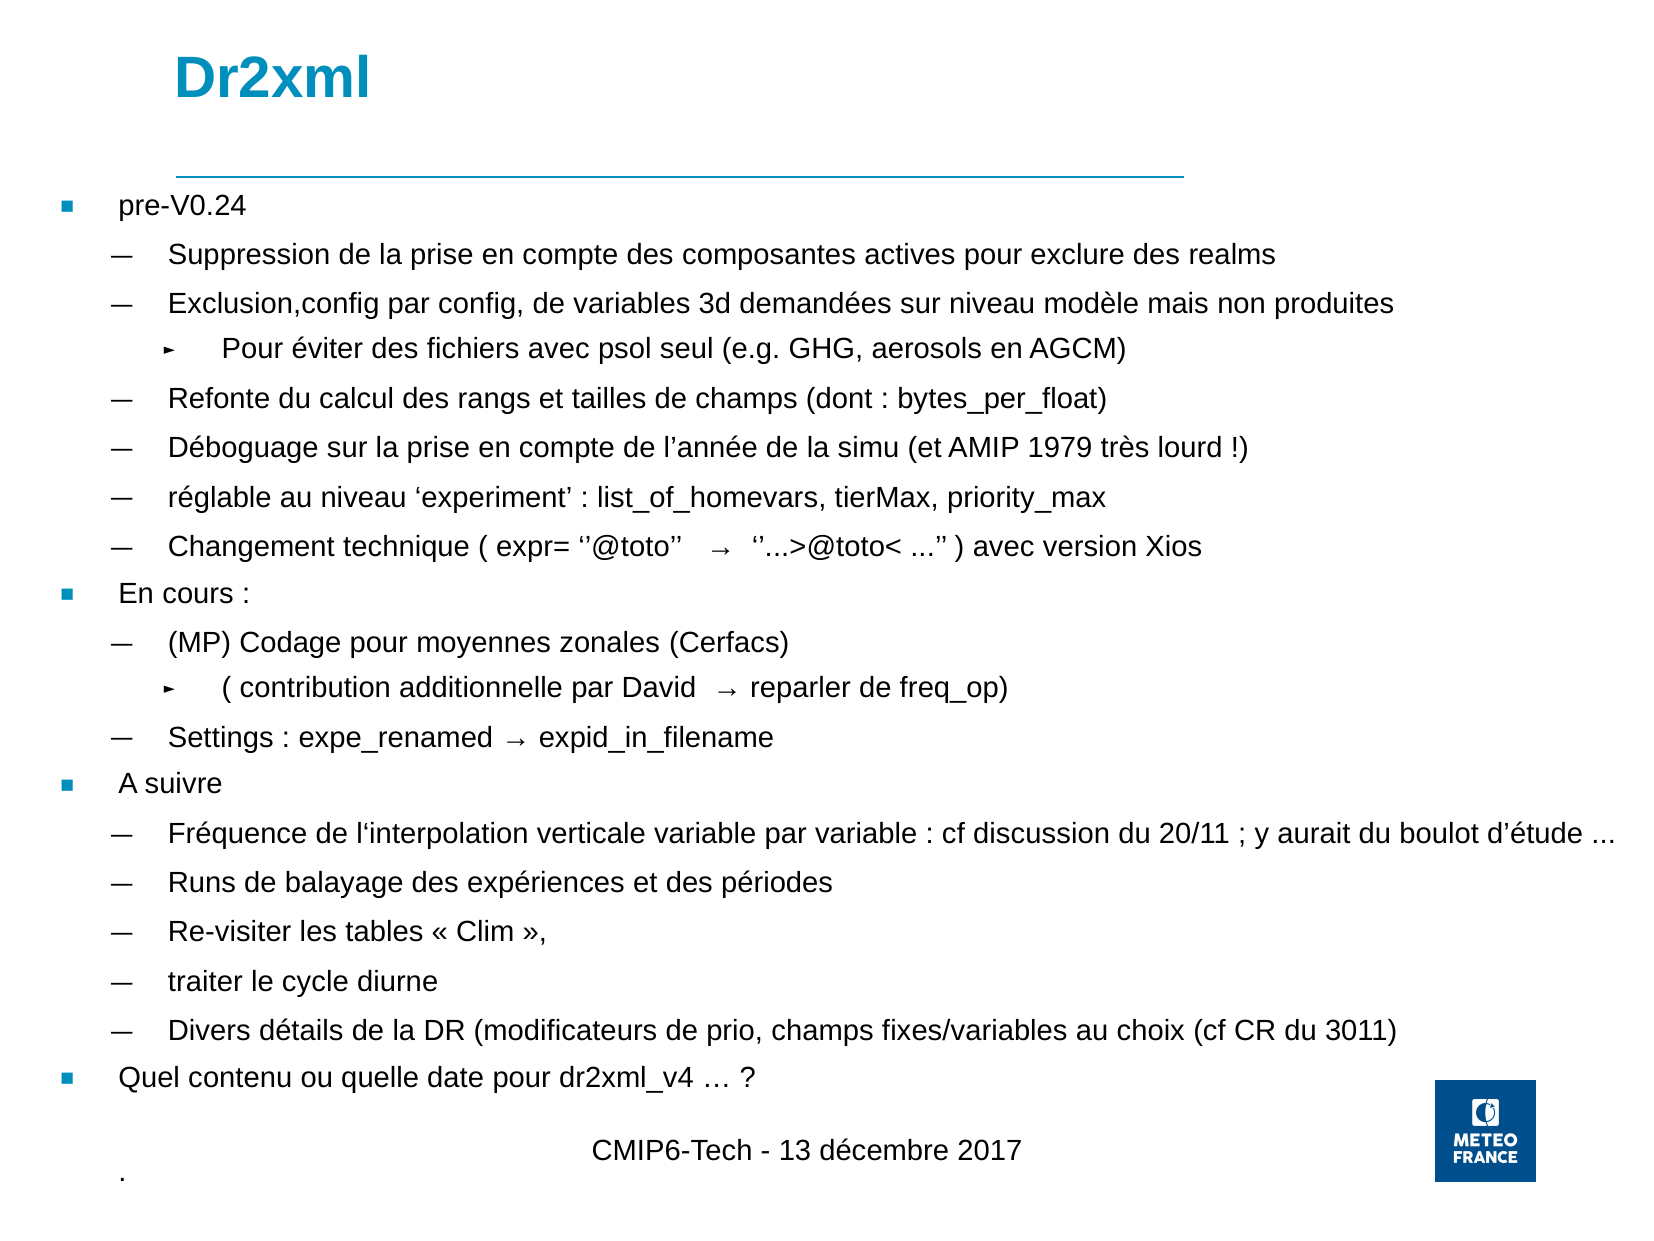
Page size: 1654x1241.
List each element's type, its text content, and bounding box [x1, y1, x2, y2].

title Dr2xml [174, 0, 1654, 156]
list pre-V0.24 Suppression de la prise en compte des composantes actives pour exclure des realms Exclusion,config par config, de variables 3d demandées sur niveau modèle mais non produites Pour éviter des fichiers avec psol seul (e.g. GHG, aerosols en AGCM) Refonte du calcul des rangs et tailles de champs (dont : bytes_per_float) Déboguage sur la prise en compte de l’année de la simu (et AMIP 1979 très lourd !) réglable au niveau ‘experiment’ : list_of_homevars, tierMax, priority_max Changement technique ( expr= ‘’@toto’’ → ‘’...>@toto< ...’’ ) avec version Xios En cours : (MP) Codage pour moyennes zonales (Cerfacs) ( contribution additionnelle par David → reparler de freq_op) Settings : expe_renamed → expid_in_filename A suivre Fréquence de l‘interpolation verticale variable par variable : cf discussion du 20/11 ; y aurait du boulot d’étude ... Runs de balayage des expériences et des périodes Re-visiter les tables « Clim », traiter le cycle diurne Divers détails de la DR (modificateurs de prio, champs fixes/variables au choix (cf CR du 3011) Quel contenu ou quelle date pour dr2xml_v4 … ? . [48, 188, 1639, 1207]
